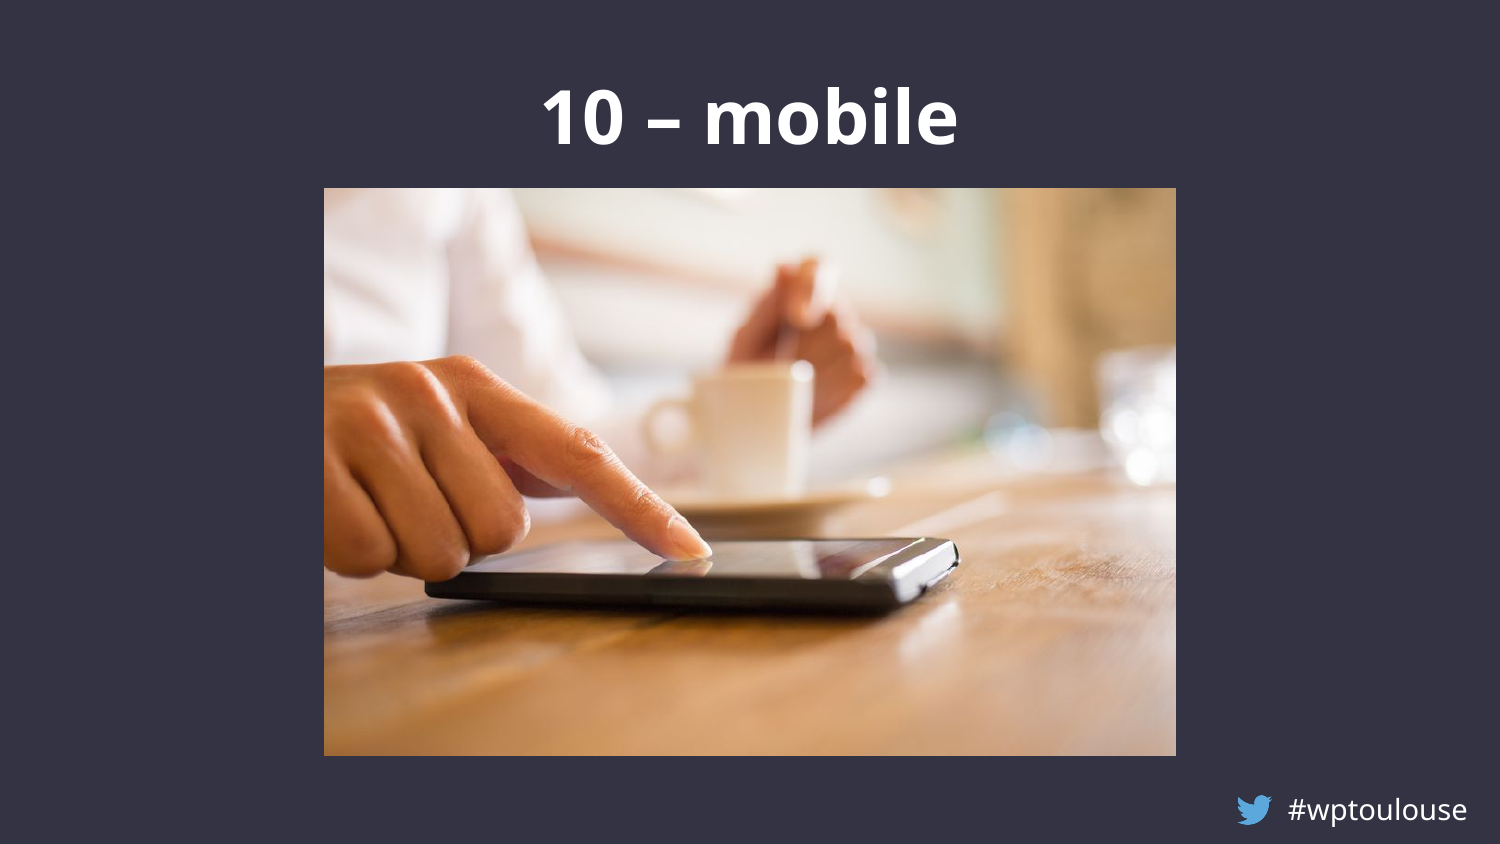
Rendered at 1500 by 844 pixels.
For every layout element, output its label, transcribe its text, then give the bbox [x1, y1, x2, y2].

picture [1236, 795, 1273, 825]
text_box #wptoulouse [1272, 776, 1488, 832]
title 10 – mobile [75, 33, 1425, 175]
picture [324, 188, 1176, 756]
